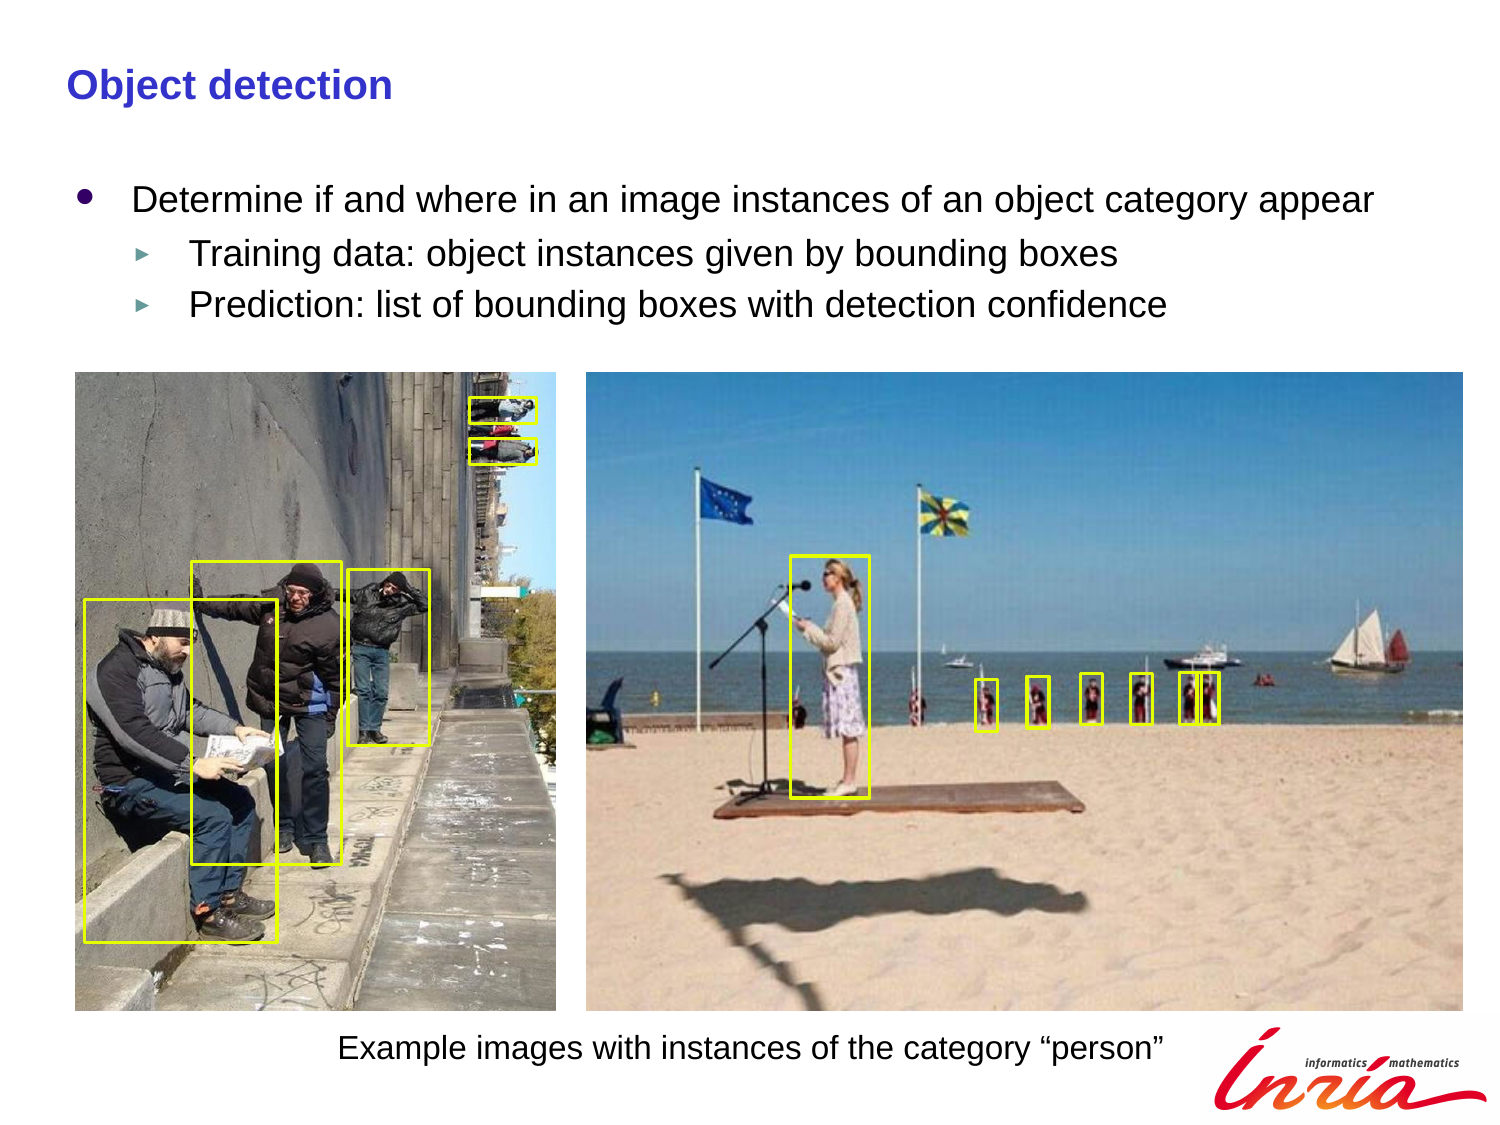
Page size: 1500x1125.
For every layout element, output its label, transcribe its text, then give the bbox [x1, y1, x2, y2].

picture [75, 372, 556, 1011]
title Object detection [51, 46, 1459, 123]
picture [1200, 1012, 1500, 1125]
picture [586, 372, 1463, 1011]
list Determine if and where in an image instances of an object category appear Training data: object instances given by bounding boxes Prediction: list of bounding boxes with detection confidence Example images with instances of the category “person” [75, 178, 1425, 1067]
